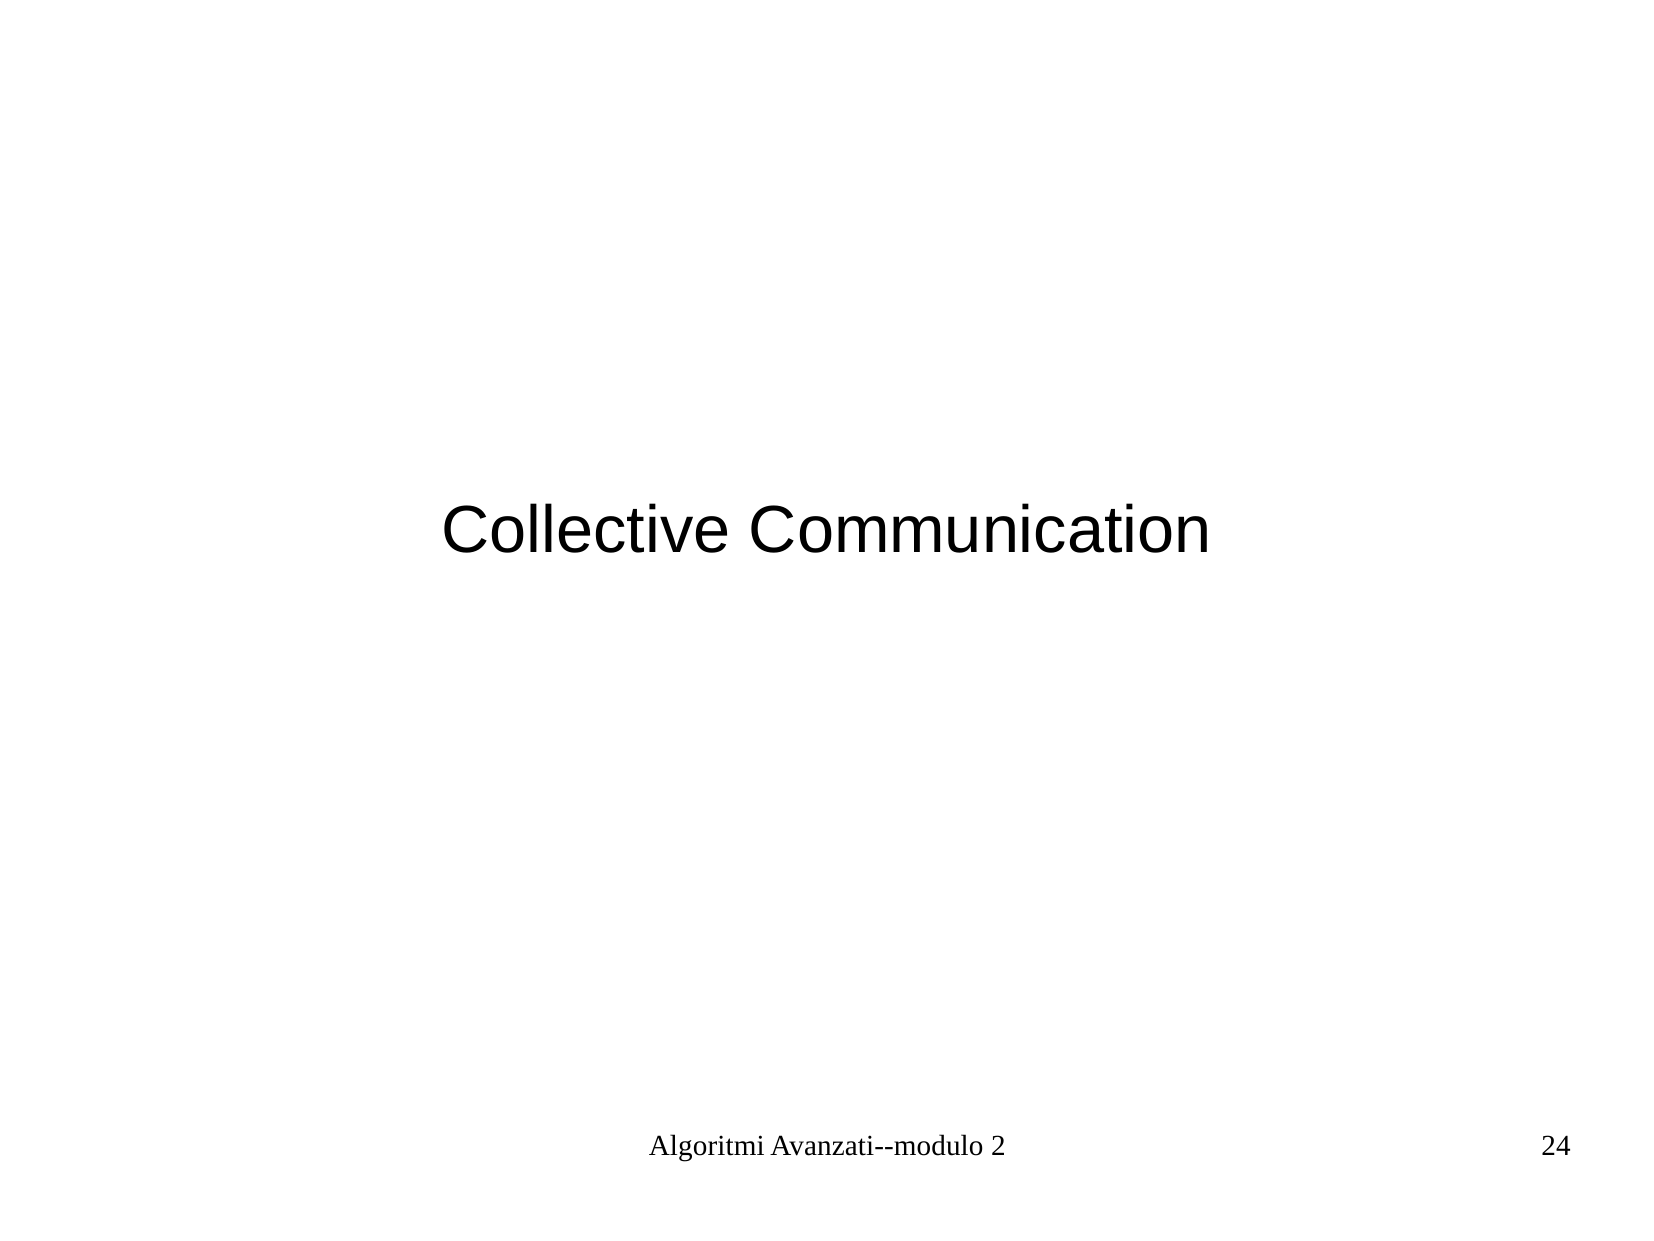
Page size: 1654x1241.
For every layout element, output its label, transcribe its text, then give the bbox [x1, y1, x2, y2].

subtitle Collective Communication [82, 49, 1571, 1109]
